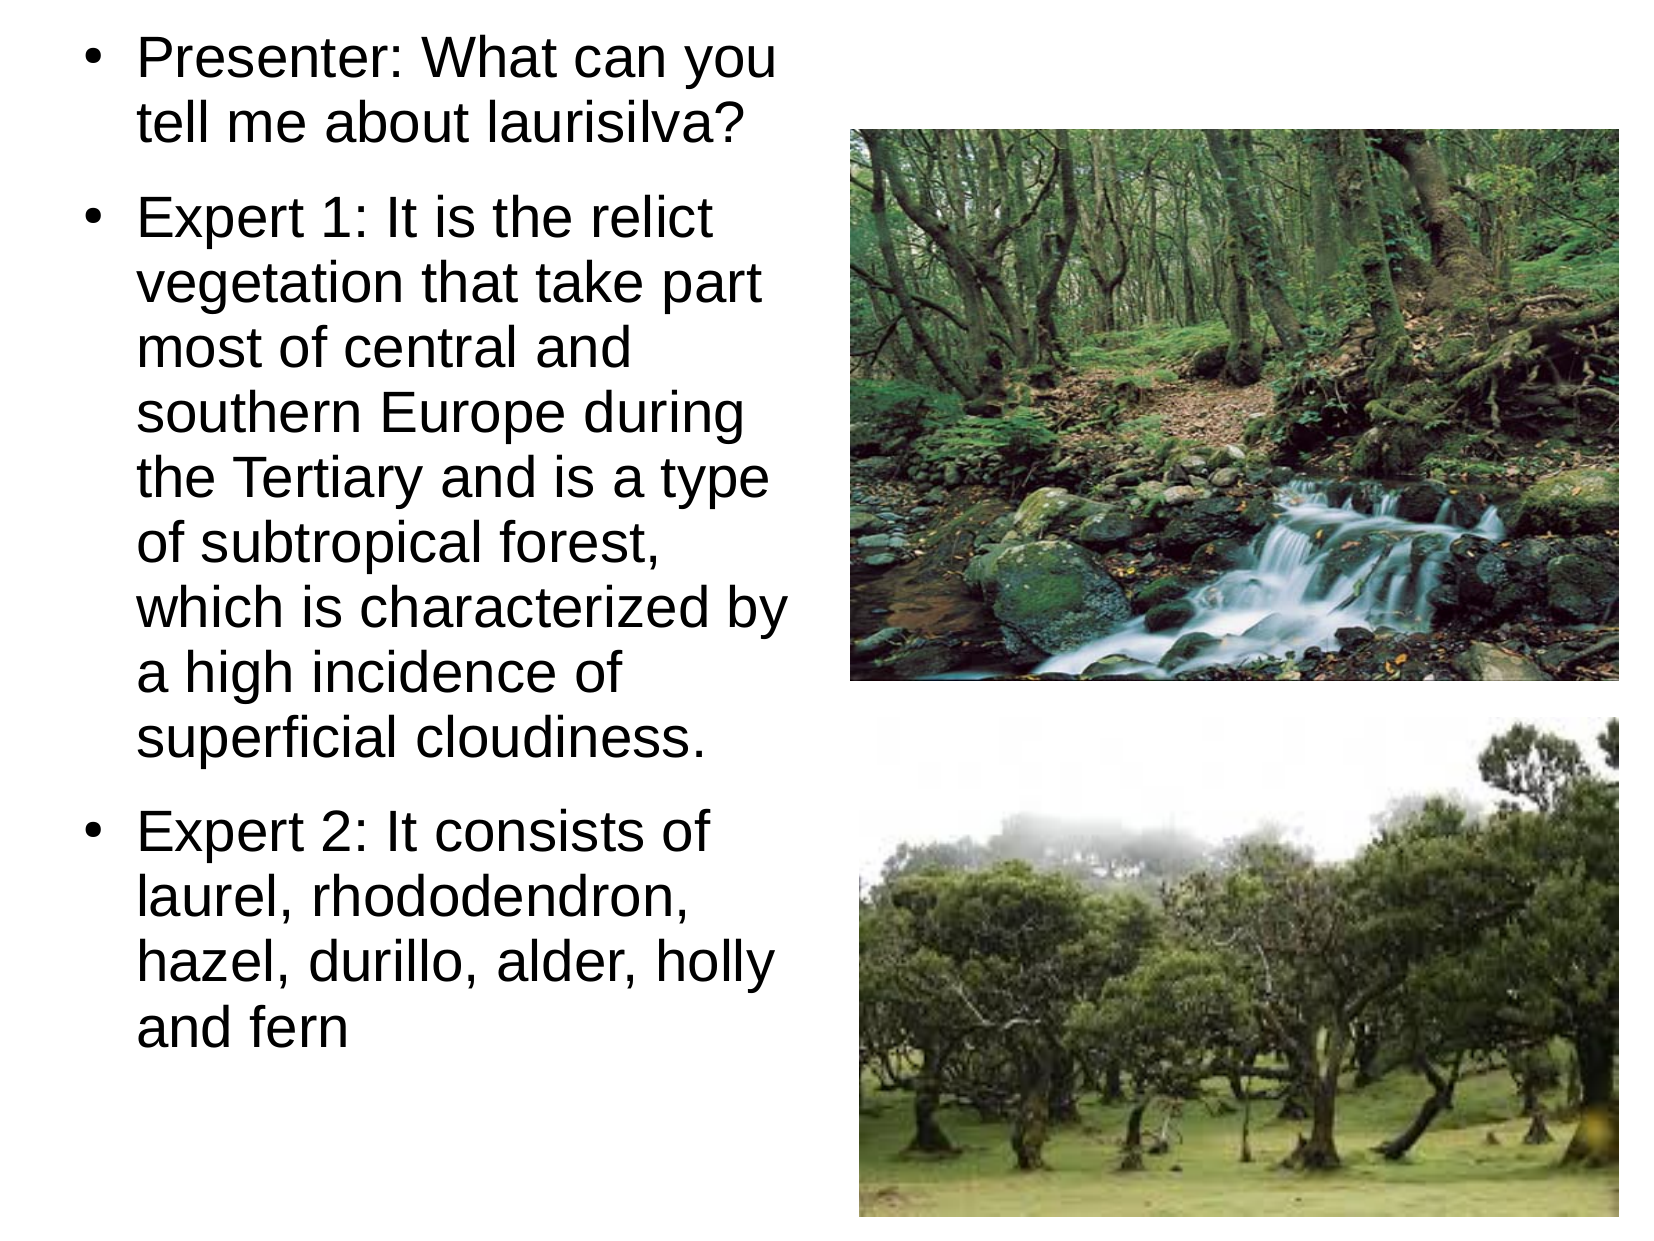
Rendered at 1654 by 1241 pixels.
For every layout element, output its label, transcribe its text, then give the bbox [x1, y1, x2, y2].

list Presenter: What can you tell me about laurisilva? Expert 1: It is the relict vegetation that take part most of central and southern Europe during the Tertiary and is a type of subtropical forest, which is characterized by a high incidence of superficial cloudiness. Expert 2: It consists of laurel, rhododendron, hazel, durillo, alder, holly and fern [65, 24, 792, 768]
picture [859, 717, 1619, 1217]
picture [850, 129, 1619, 681]
